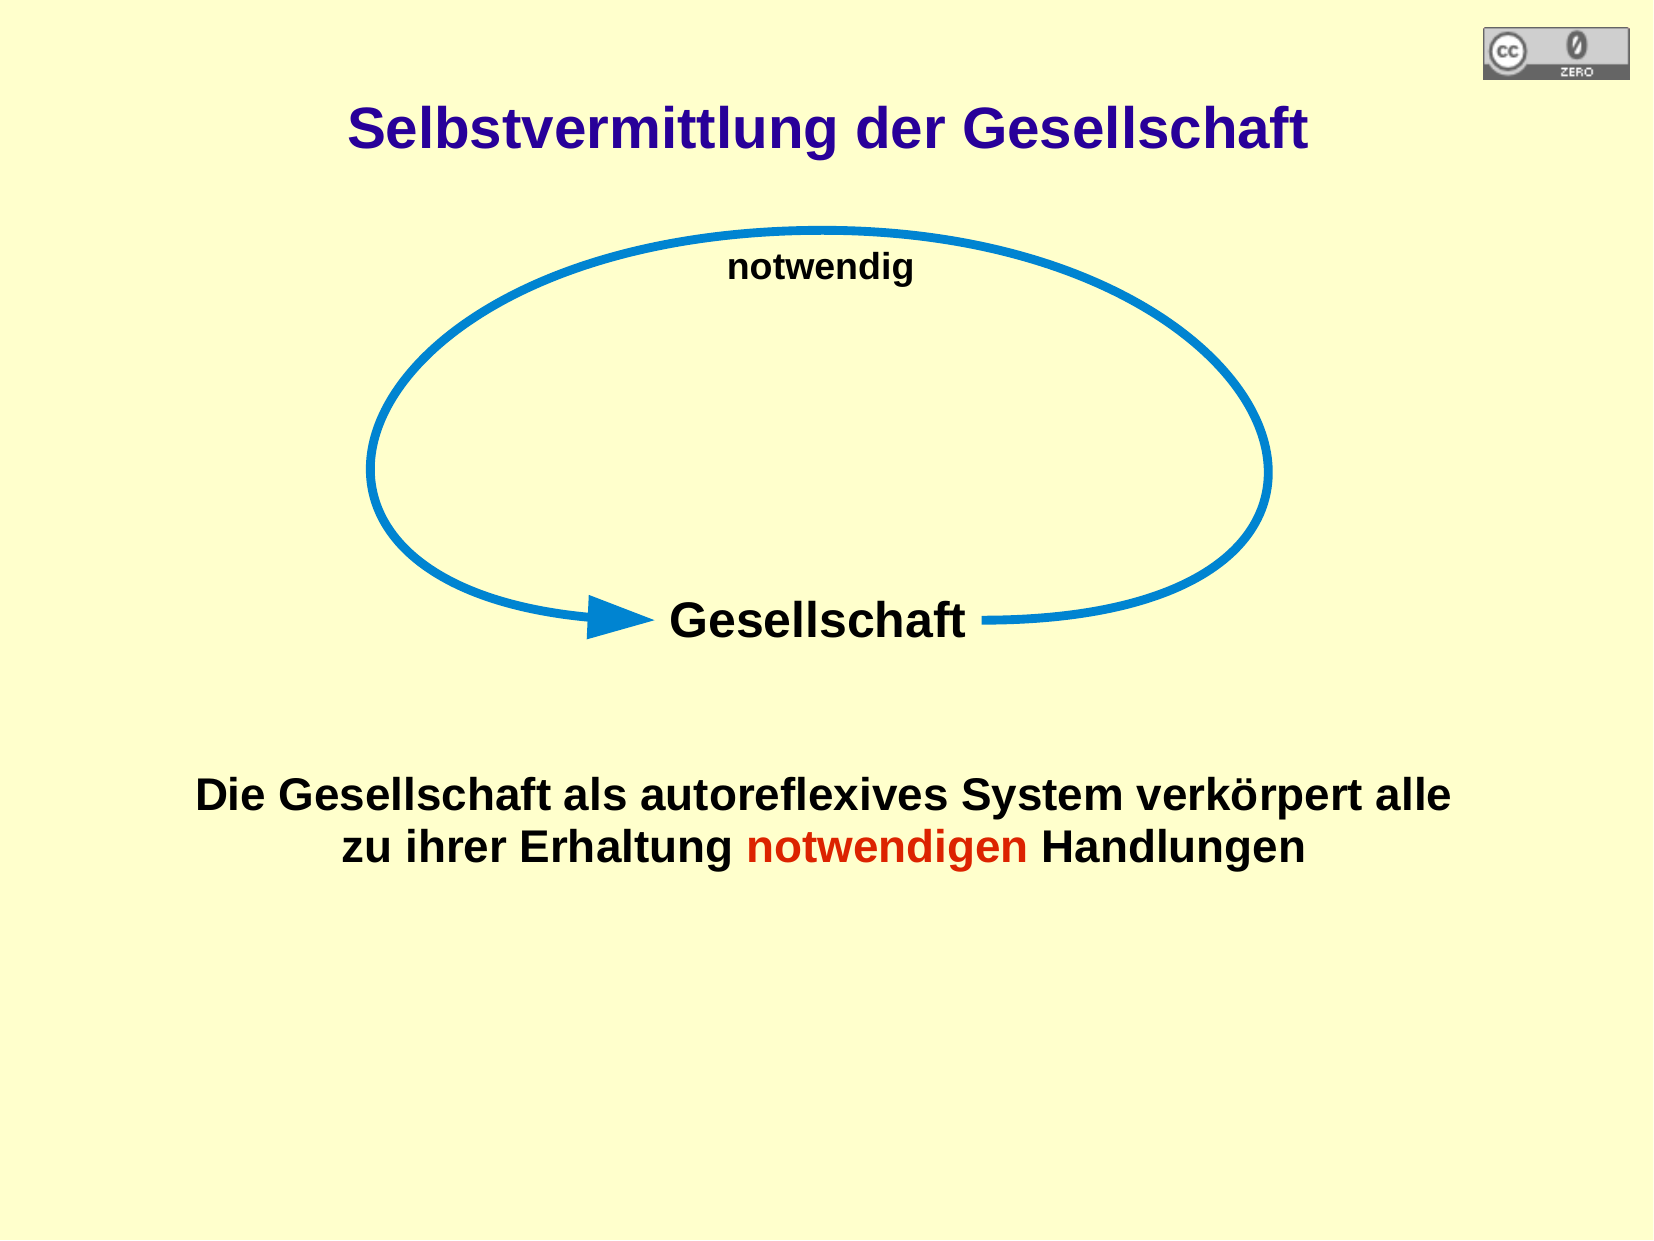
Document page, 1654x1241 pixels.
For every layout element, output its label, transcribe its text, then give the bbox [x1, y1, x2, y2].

text_box Gesellschaft [654, 584, 982, 656]
text_box Die Gesellschaft als autoreflexives System verkörpert alle zu ihrer Erhaltung notwendigen Handlungen [180, 761, 1468, 880]
title Selbstvermittlung der Gesellschaft [86, 49, 1571, 207]
text_box notwendig [712, 238, 931, 296]
picture [1483, 27, 1630, 80]
